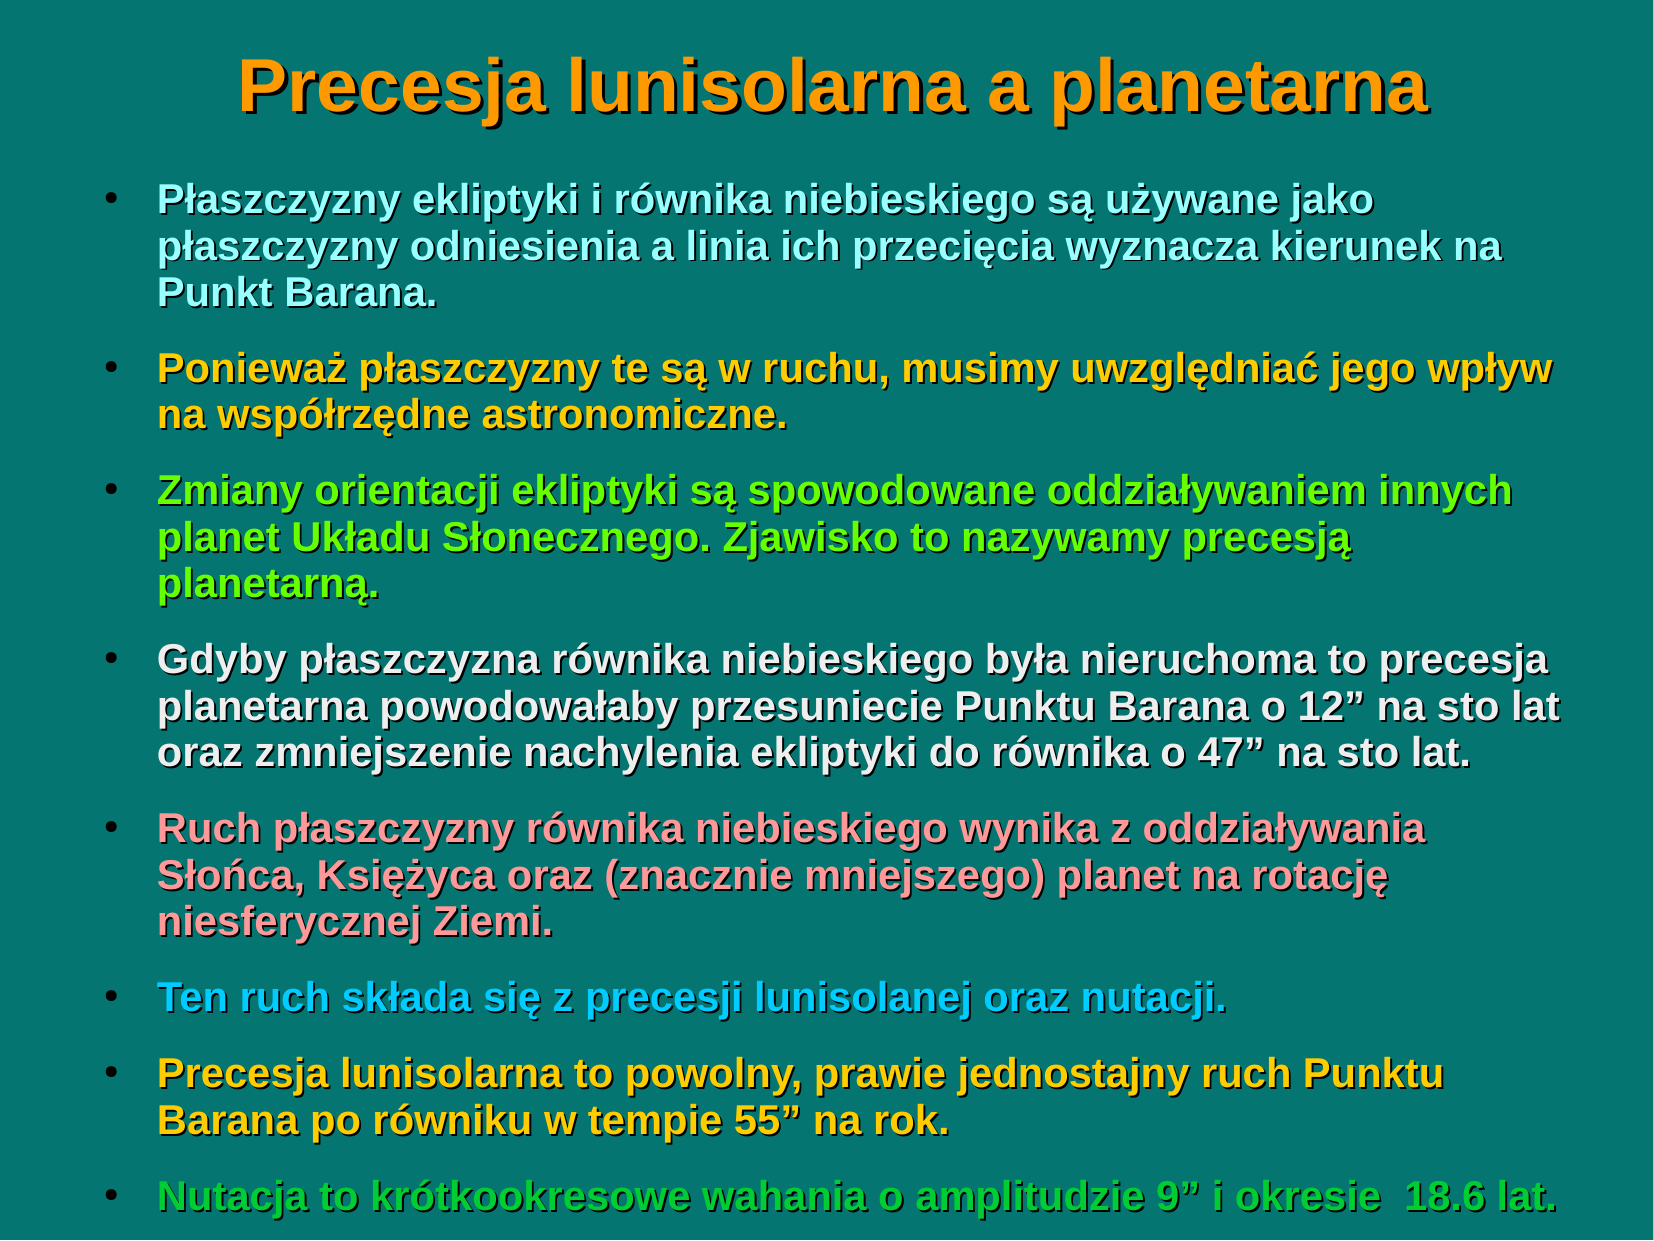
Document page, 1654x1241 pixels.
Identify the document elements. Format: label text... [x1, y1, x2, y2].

title Precesja lunisolarna a planetarna [89, 29, 1578, 142]
list Płaszczyzny ekliptyki i równika niebieskiego są używane jako płaszczyzny odniesienia a linia ich przecięcia wyznacza kierunek na Punkt Barana. Ponieważ płaszczyzny te są w ruchu, musimy uwzględniać jego wpływ na współrzędne astronomiczne. Zmiany orientacji ekliptyki są spowodowane oddziaływaniem innych planet Układu Słonecznego. Zjawisko to nazywamy precesją planetarną. Gdyby płaszczyzna równika niebieskiego była nieruchoma to precesja planetarna powodowałaby przesuniecie Punktu Barana o 12” na sto lat oraz zmniejszenie nachylenia ekliptyki do równika o 47” na sto lat. Ruch płaszczyzny równika niebieskiego wynika z oddziaływania Słońca, Księżyca oraz (znacznie mniejszego) planet na rotację niesferycznej Ziemi. Ten ruch składa się z precesji lunisolanej oraz nutacji. Precesja lunisolarna to powolny, prawie jednostajny ruch Punktu Barana po równiku w tempie 55” na rok. Nutacja to krótkookresowe wahania o amplitudzie 9” i okresie 18.6 lat. [86, 175, 1575, 1220]
